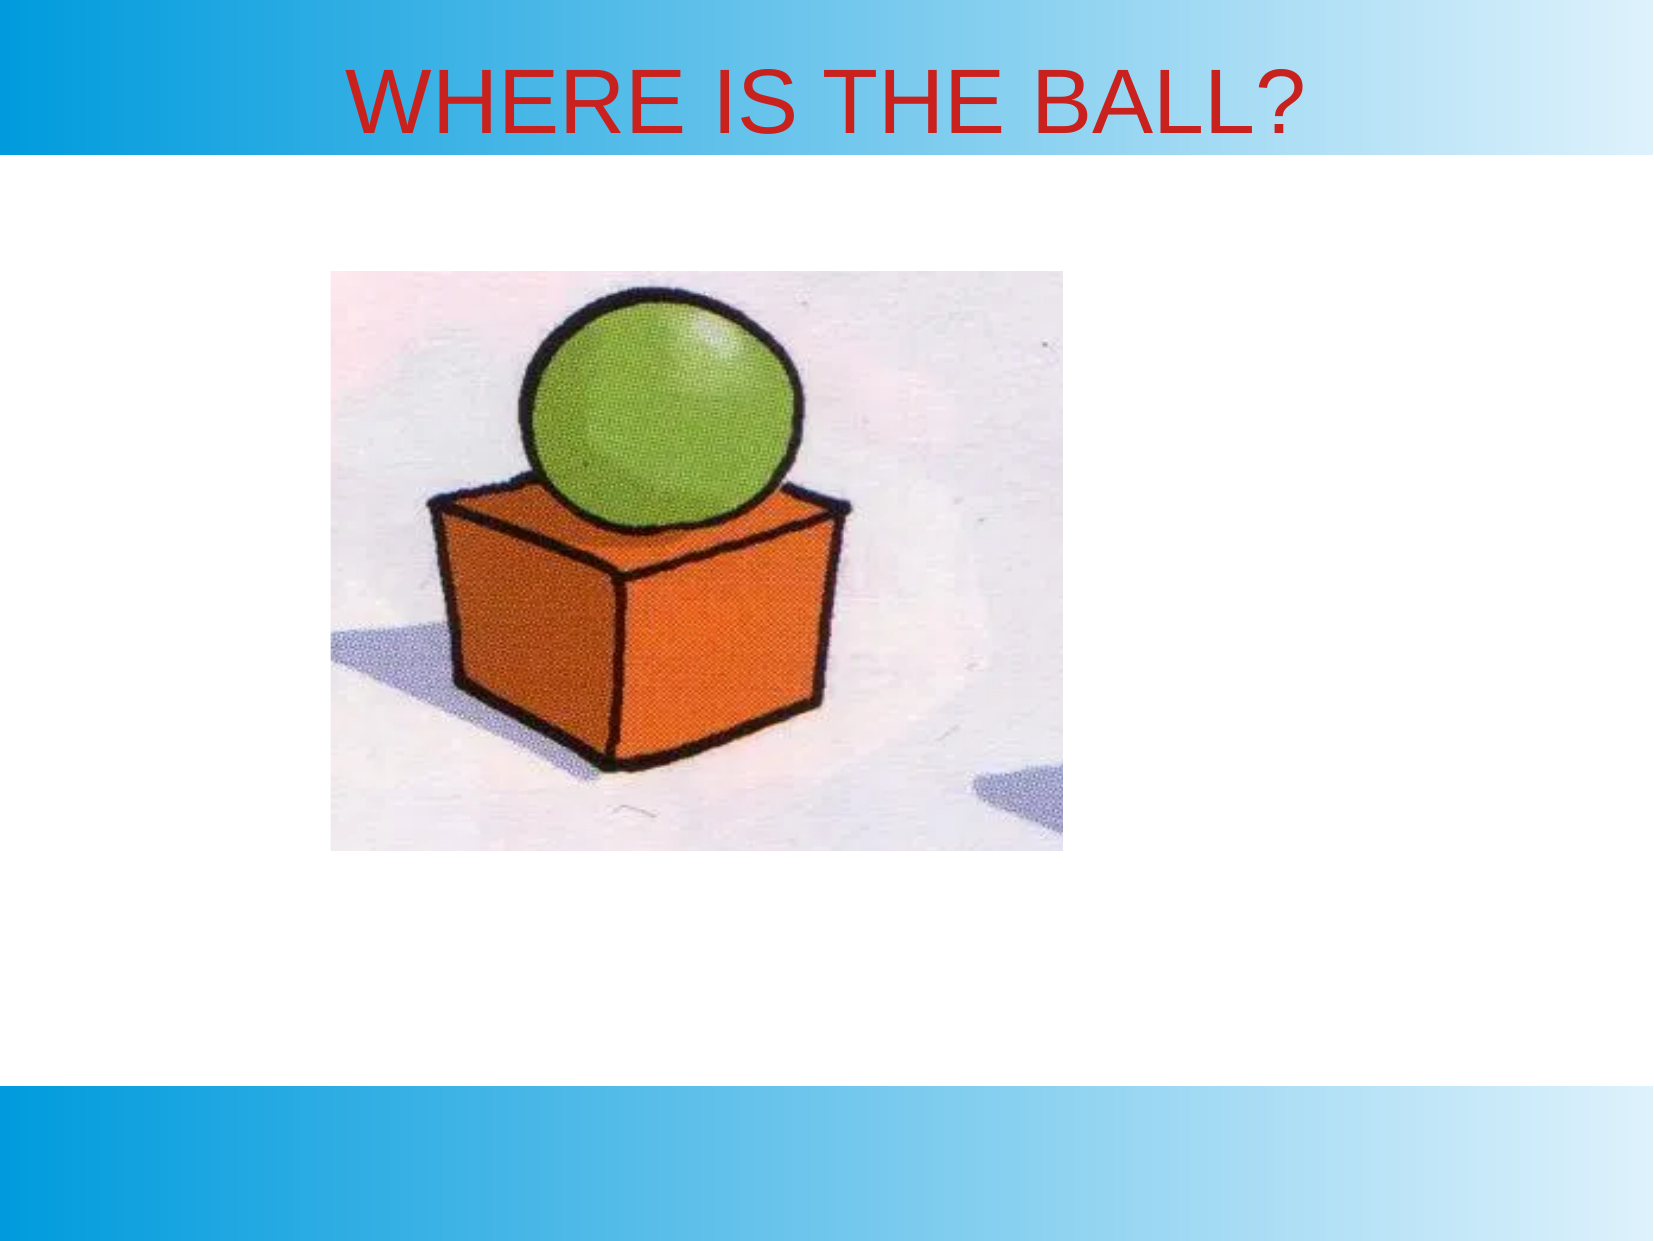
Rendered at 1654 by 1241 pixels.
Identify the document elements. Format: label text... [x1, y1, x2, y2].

picture [330, 271, 1063, 851]
title WHERE IS THE BALL? [82, 49, 1571, 155]
